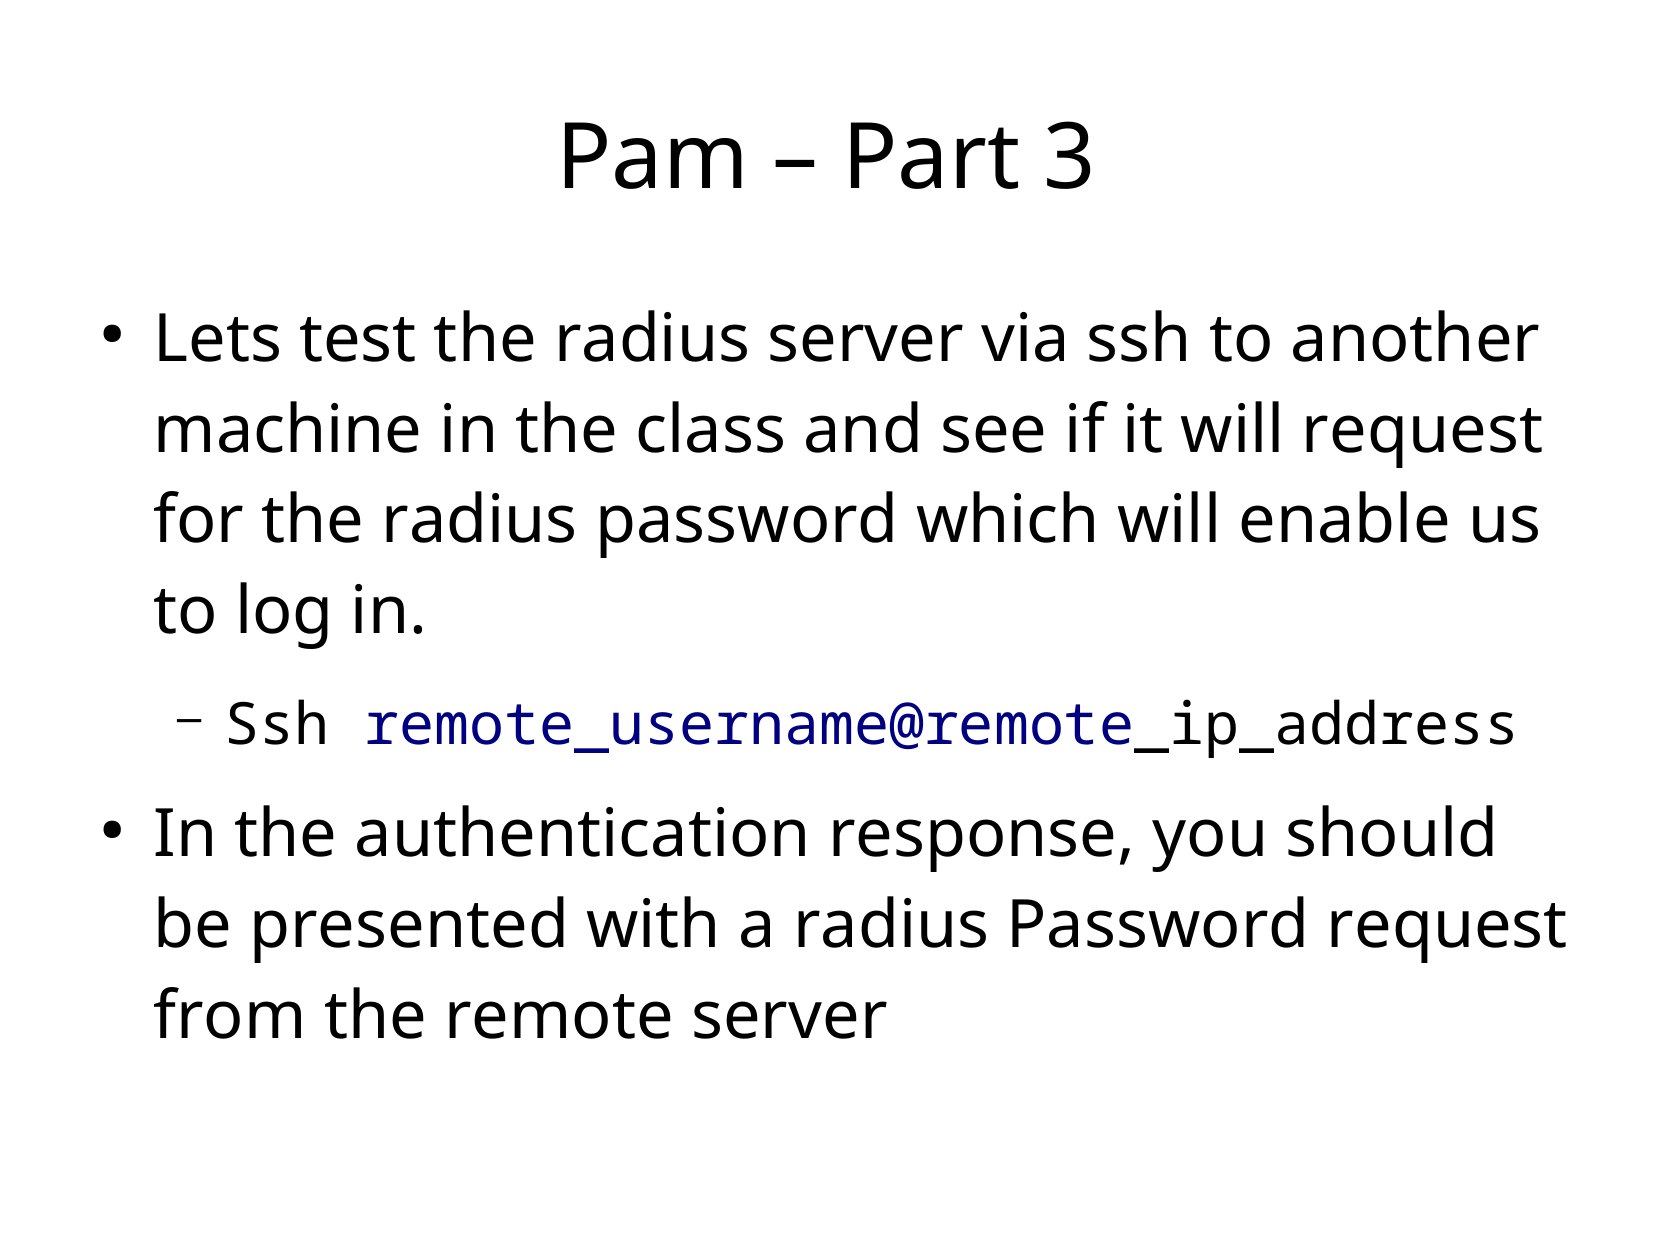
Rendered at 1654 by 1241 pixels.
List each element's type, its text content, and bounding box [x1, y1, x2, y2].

list Lets test the radius server via ssh to another machine in the class and see if it will request for the radius password which will enable us to log in. Ssh remote_username@remote_ip_address In the authentication response, you should be presented with a radius Password request from the remote server [82, 290, 1571, 1094]
title Pam – Part 3 [82, 56, 1571, 250]
